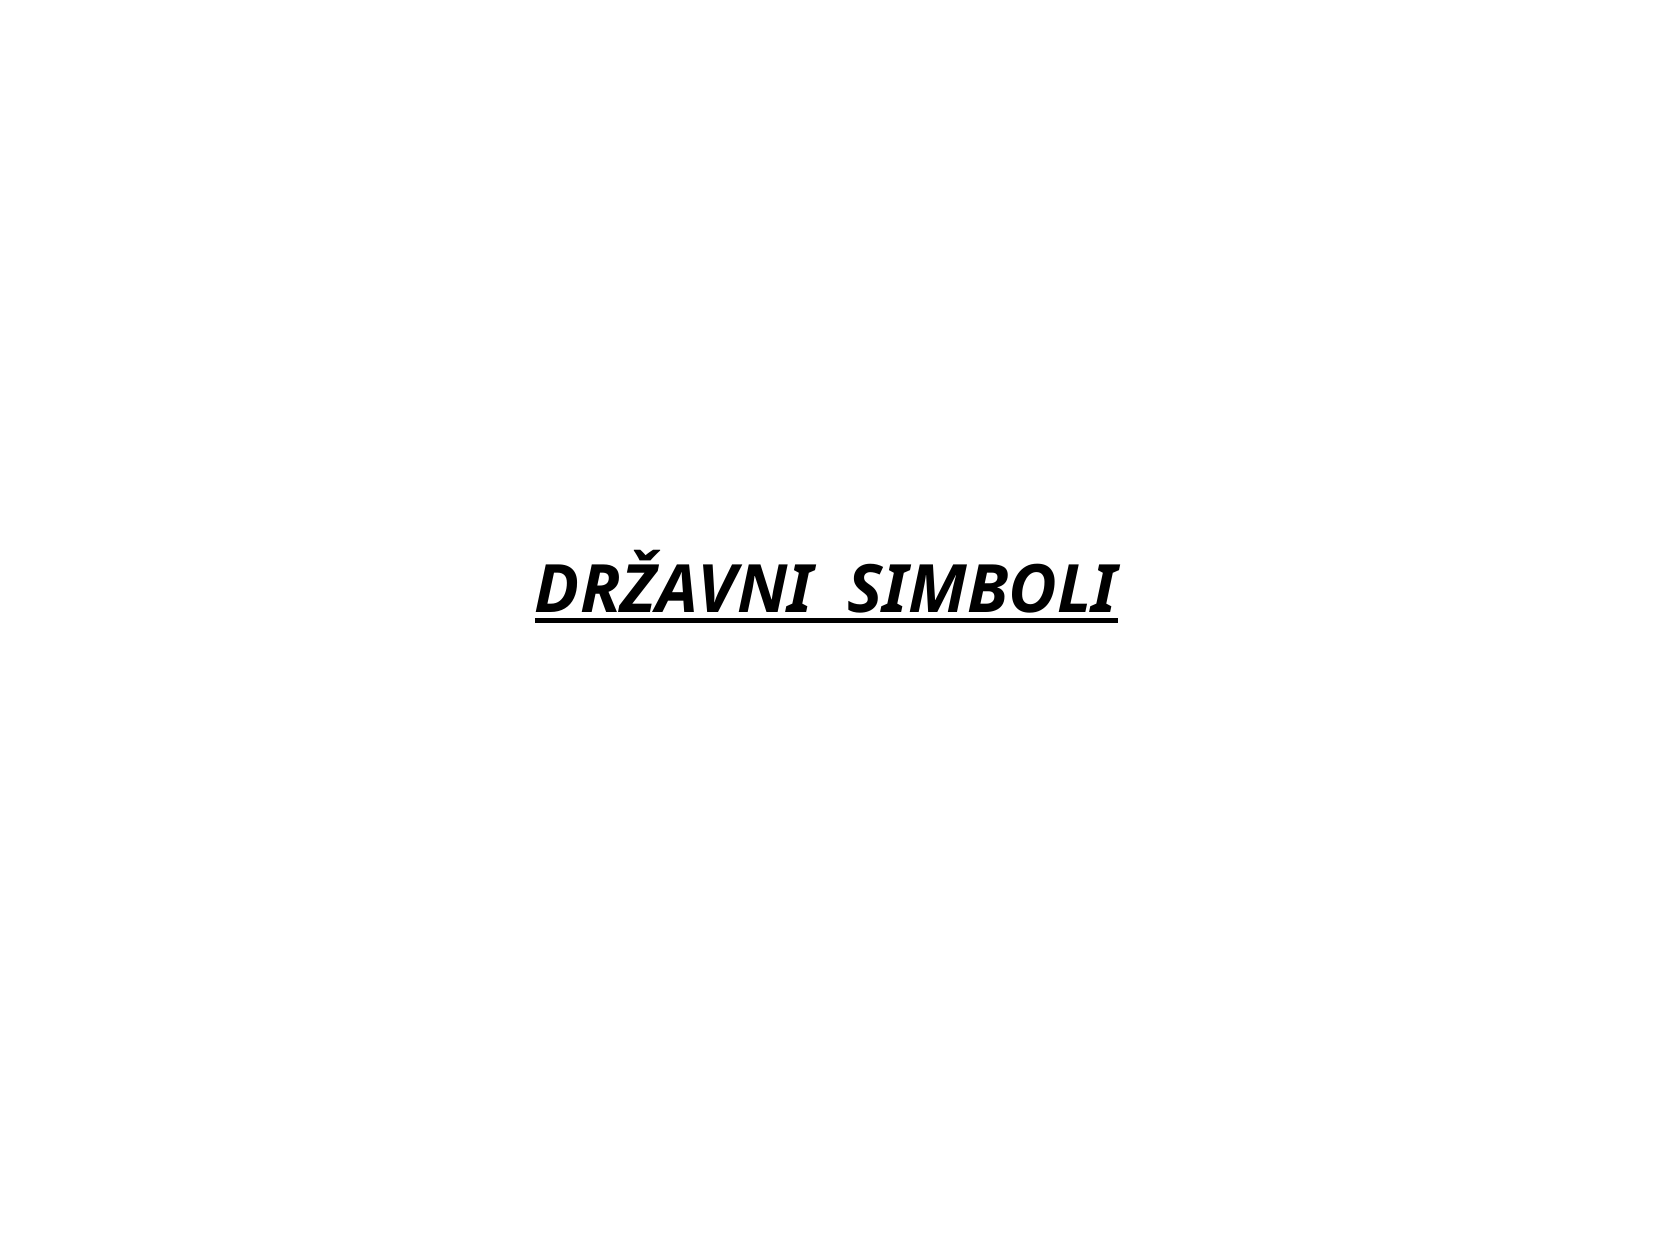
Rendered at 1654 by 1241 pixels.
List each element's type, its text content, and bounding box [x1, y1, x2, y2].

text_box DRŽAVNI SIMBOLI [82, 56, 1571, 1101]
